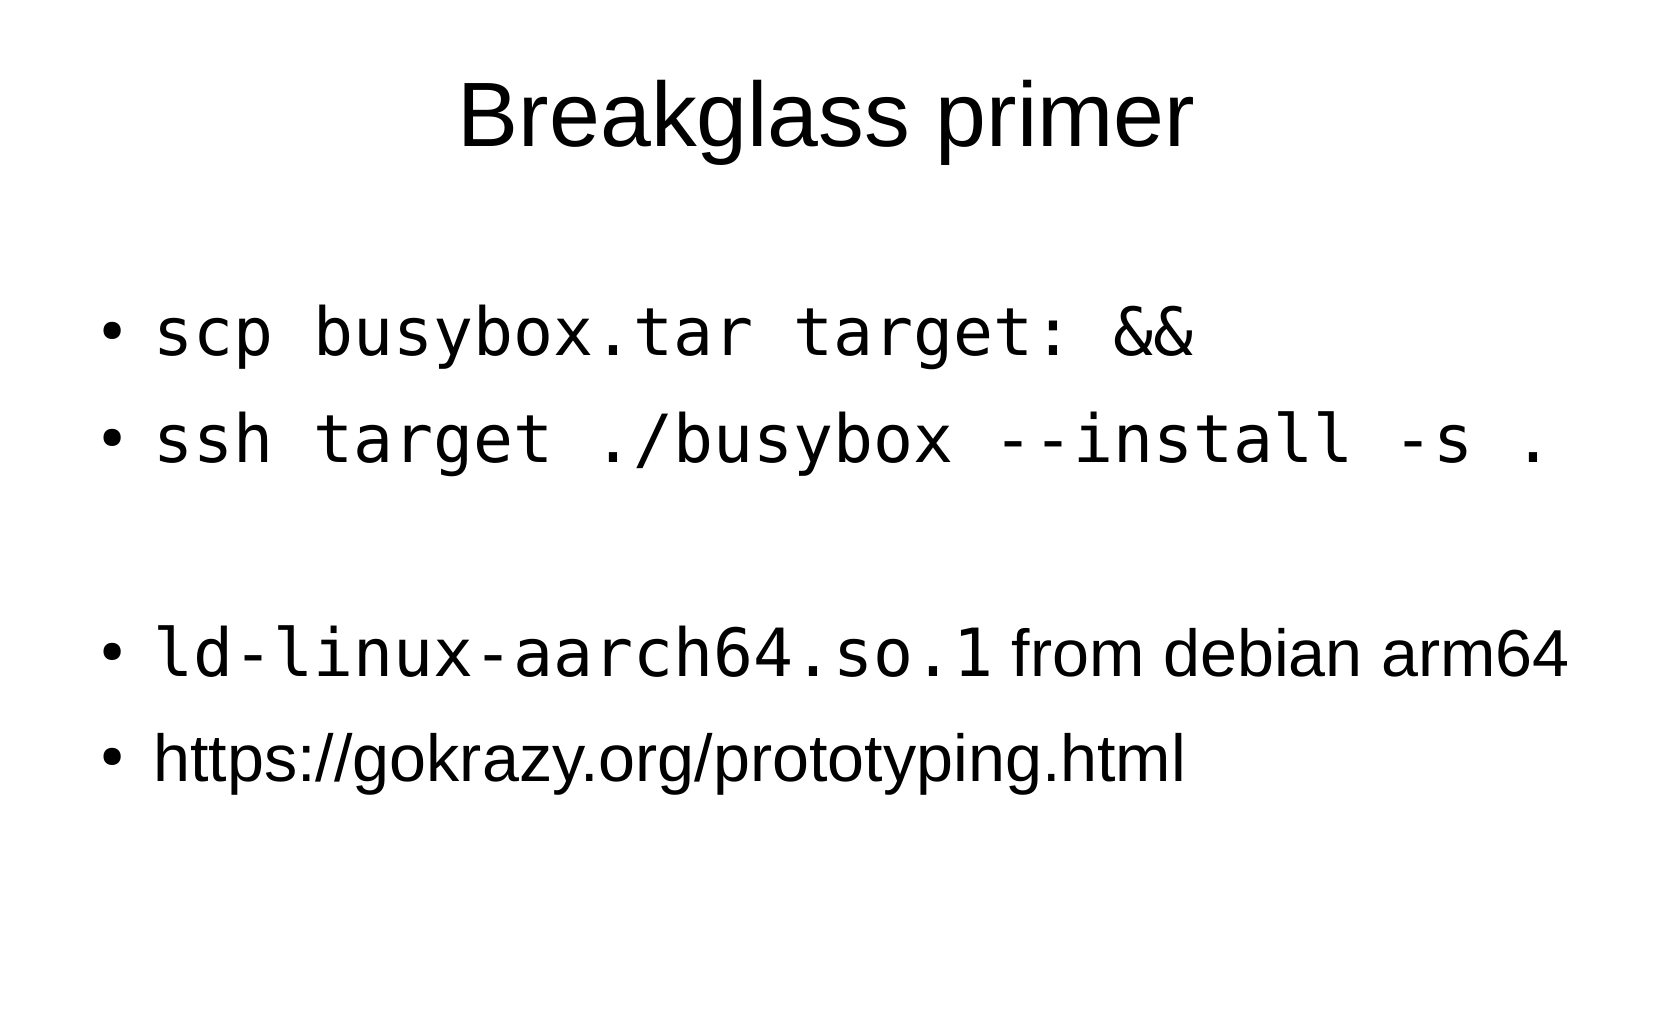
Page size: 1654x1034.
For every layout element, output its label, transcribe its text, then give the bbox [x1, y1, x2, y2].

title Breakglass primer [82, 36, 1571, 193]
list scp busybox.tar target: && ssh target ./busybox --install -s . ld-linux-aarch64.so.1 from debian arm64 https://gokrazy.org/prototyping.html [82, 294, 1571, 834]
